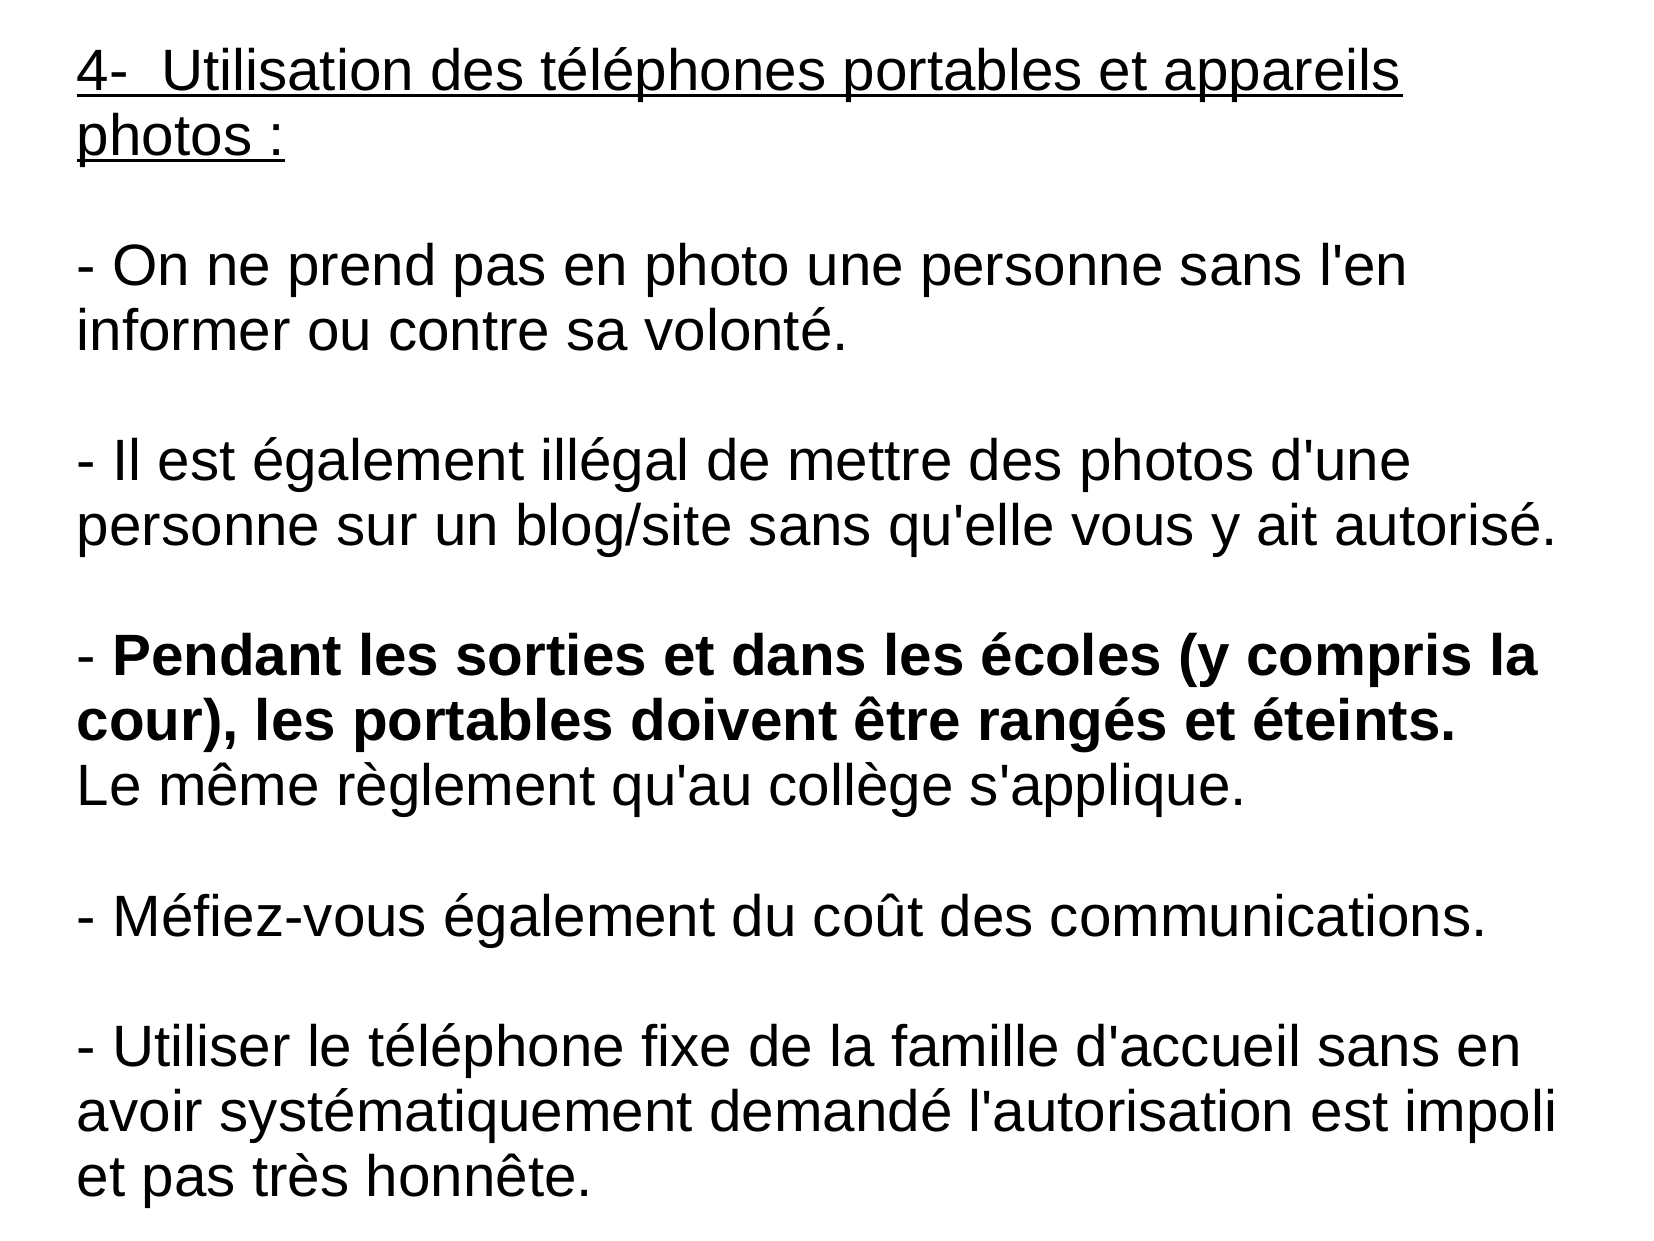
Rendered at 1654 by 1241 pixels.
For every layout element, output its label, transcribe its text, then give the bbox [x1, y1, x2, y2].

title 4- Utilisation des téléphones portables et appareils photos : - On ne prend pas en photo une personne sans l'en informer ou contre sa volonté. - Il est également illégal de mettre des photos d'une personne sur un blog/site sans qu'elle vous y ait autorisé. - Pendant les sorties et dans les écoles (y compris la cour), les portables doivent être rangés et éteints. Le même règlement qu'au collège s'applique. - Méfiez-vous également du coût des communications. - Utiliser le téléphone fixe de la famille d'accueil sans en avoir systématiquement demandé l'autorisation est impoli et pas très honnête. [76, 38, 1565, 1208]
